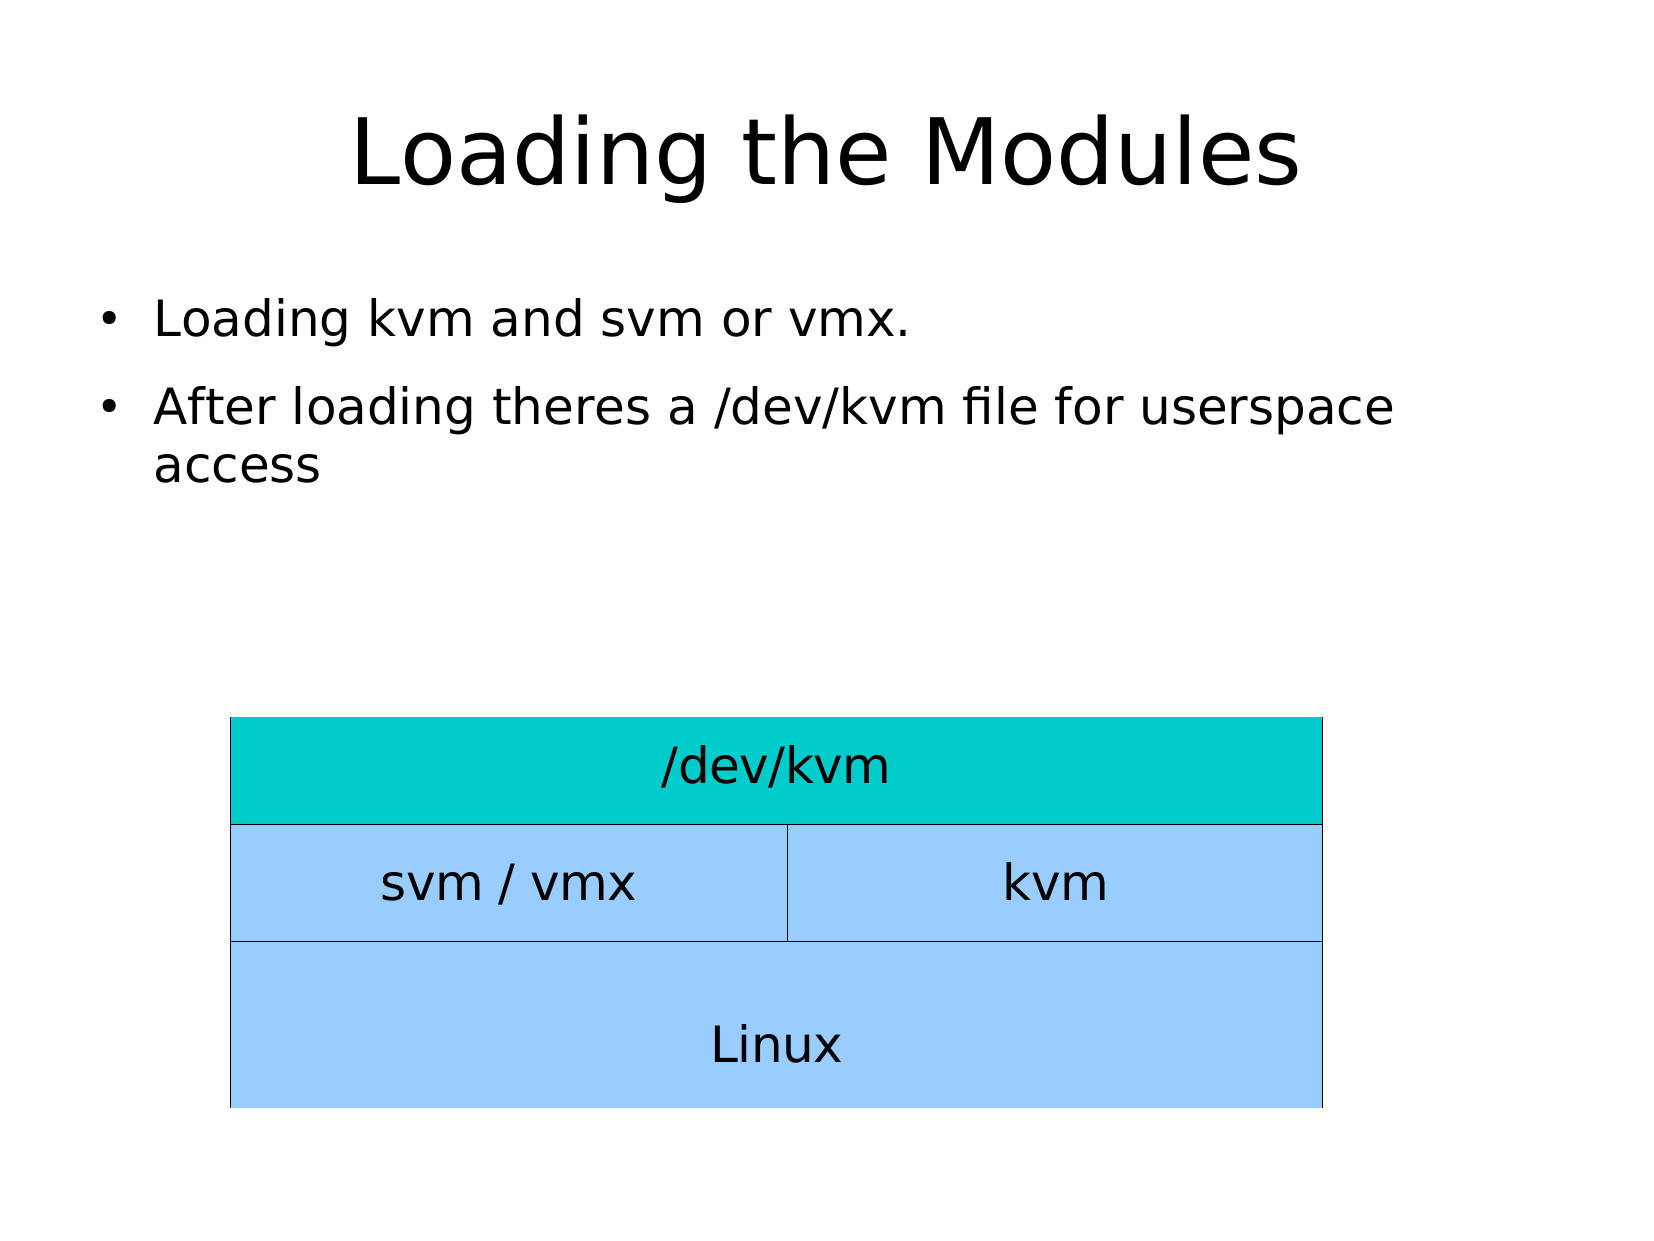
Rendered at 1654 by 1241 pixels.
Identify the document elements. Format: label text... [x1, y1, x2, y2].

title Loading the Modules [82, 49, 1571, 257]
list Loading kvm and svm or vmx. After loading theres a /dev/kvm file for userspace access [82, 290, 1571, 666]
chart [82, 717, 1571, 1109]
